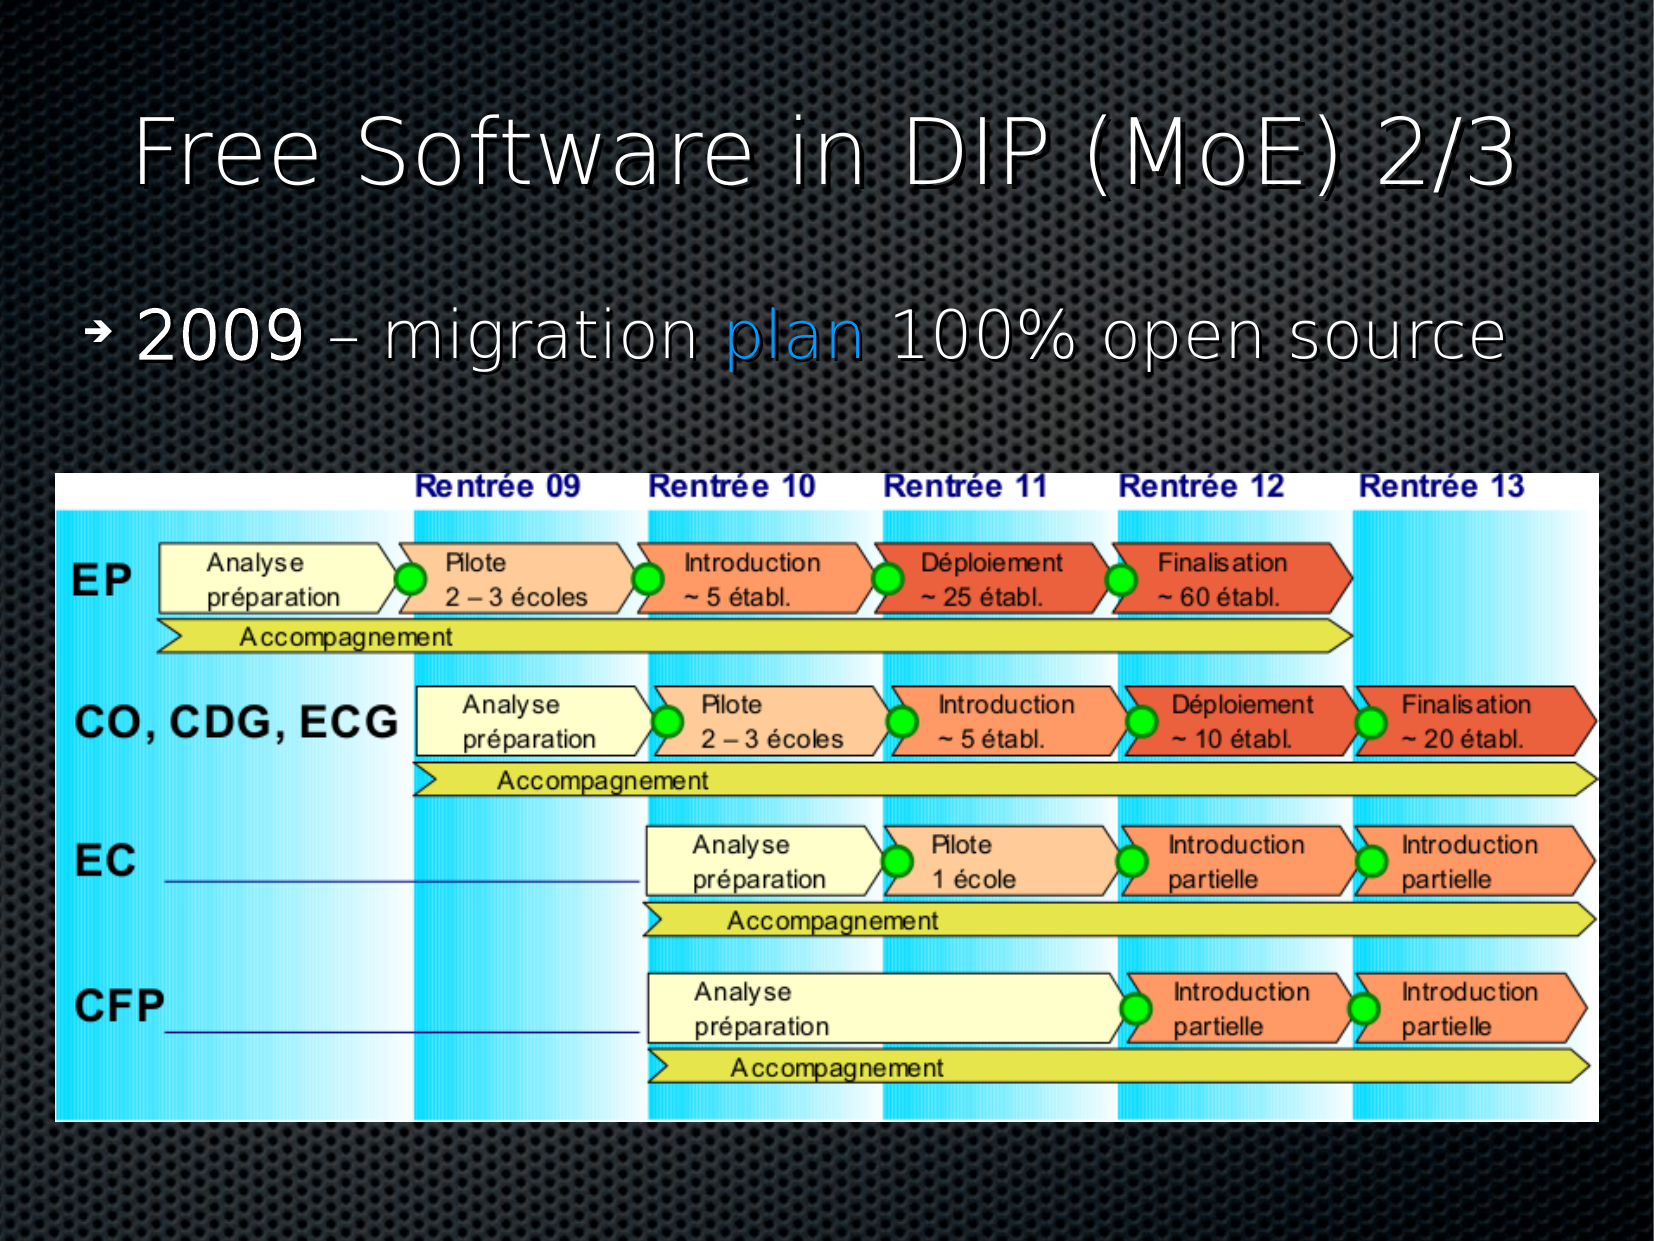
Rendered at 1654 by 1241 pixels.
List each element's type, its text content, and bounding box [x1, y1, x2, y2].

title Free Software in DIP (MoE) 2/3 [82, 49, 1571, 190]
subtitle 2009 – migration plan 100% open source [82, 190, 1571, 473]
picture [0, 0, 1654, 1241]
